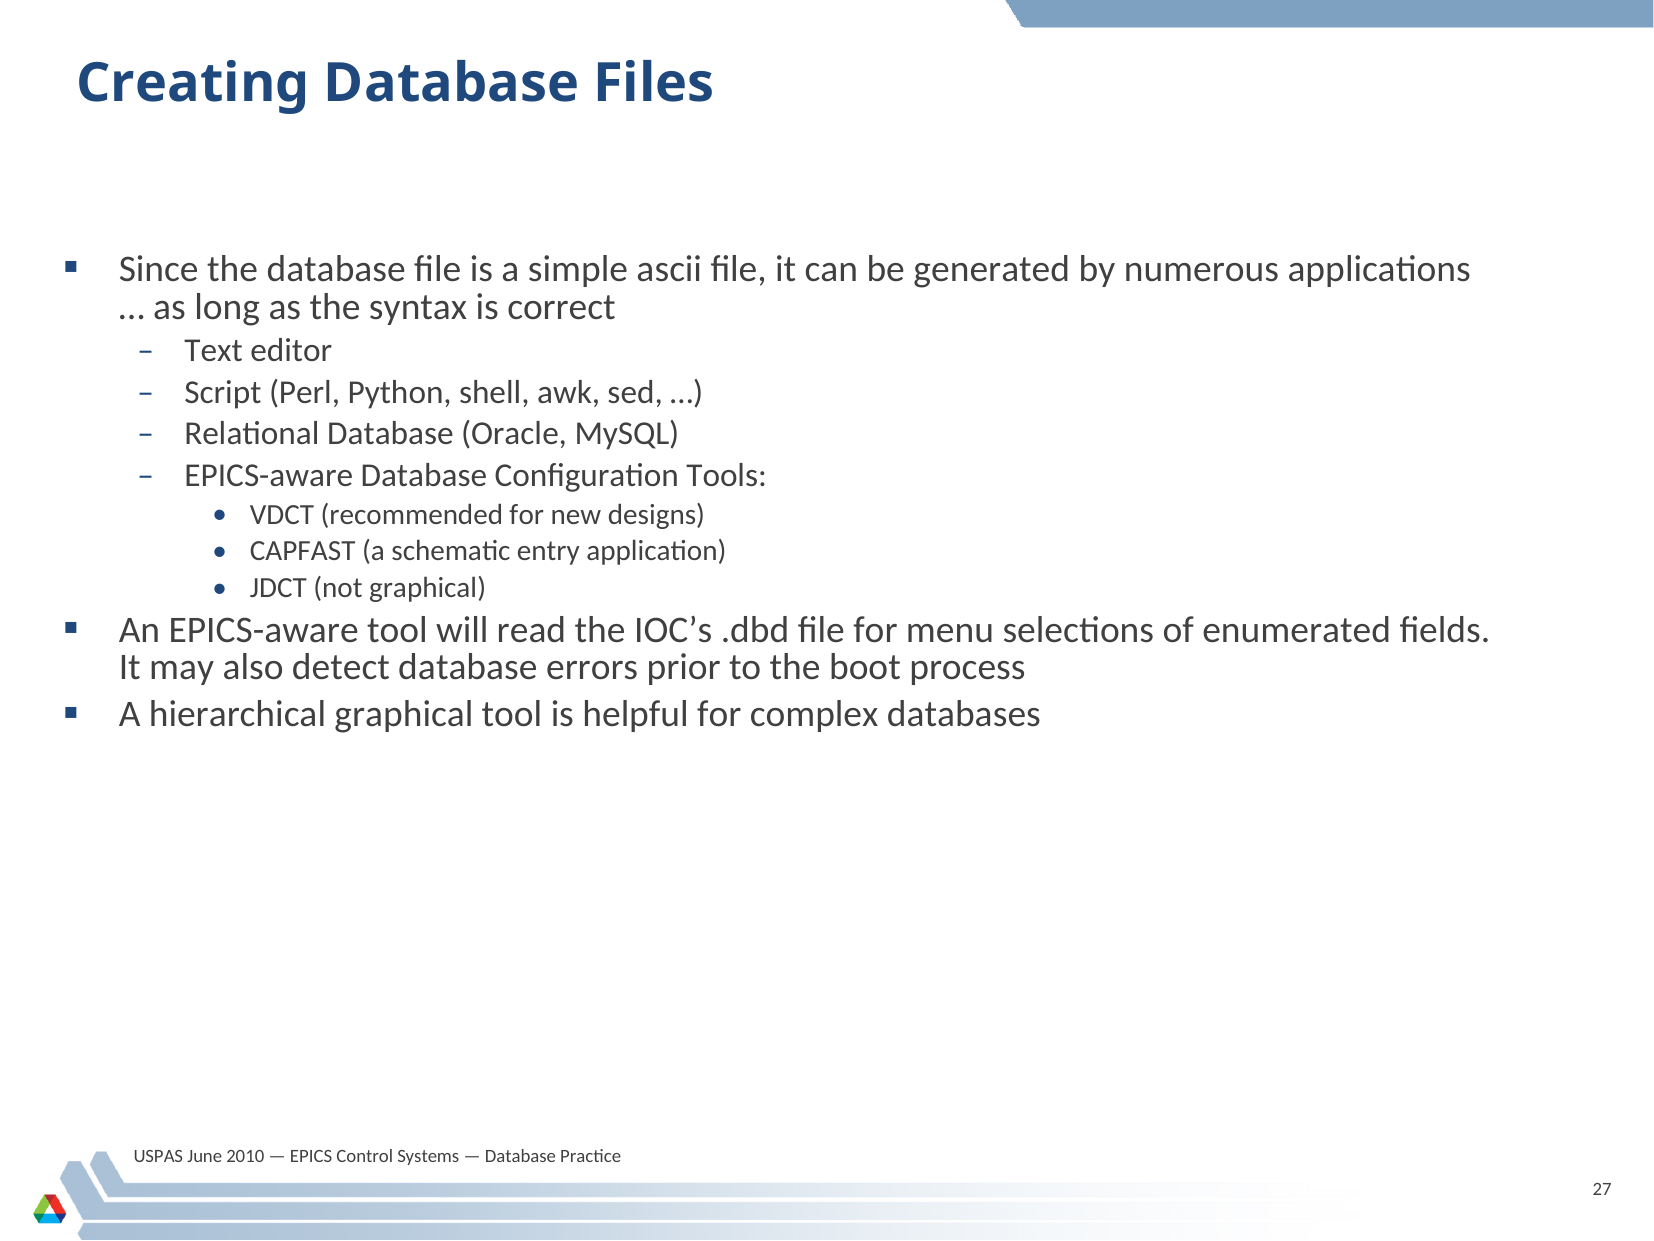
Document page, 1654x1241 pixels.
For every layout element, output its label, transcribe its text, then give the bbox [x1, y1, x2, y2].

list Since the database file is a simple ascii file, it can be generated by numerous applications … as long as the syntax is correct Text editor Script (Perl, Python, shell, awk, sed, …) Relational Database (Oracle, MySQL) EPICS-aware Database Configuration Tools: VDCT (recommended for new designs) CAPFAST (a schematic entry application) JDCT (not graphical) An EPICS-aware tool will read the IOC’s .dbd file for menu selections of enumerated fields. It may also detect database errors prior to the boot process A hierarchical graphical tool is helpful for complex databases [62, 253, 1498, 845]
picture [0, 0, 1654, 29]
picture [0, 1143, 1654, 1240]
title Creating Database Files [61, 51, 1500, 123]
